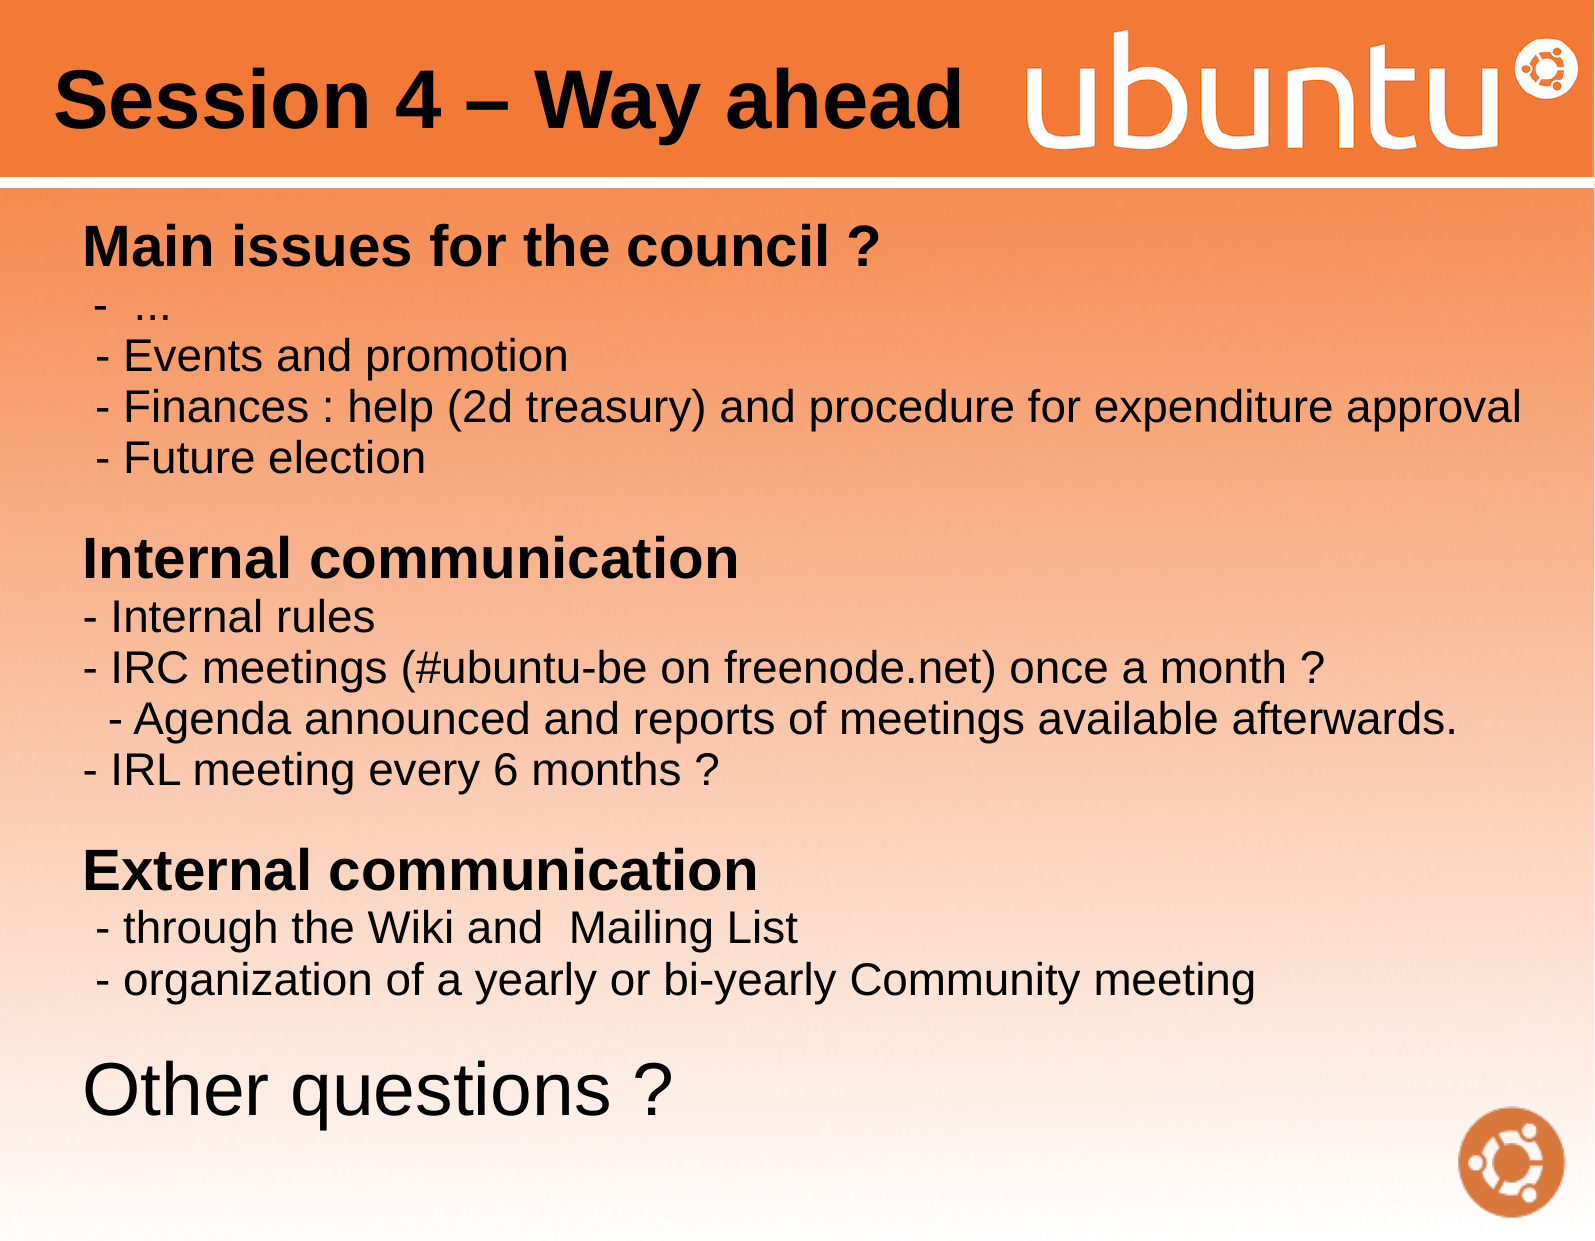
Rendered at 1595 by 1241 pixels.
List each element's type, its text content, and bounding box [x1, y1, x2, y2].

title Session 4 – Way ahead [11, 3, 1008, 196]
picture [0, 0, 1595, 1241]
text_box Main issues for the council ? - ... - Events and promotion - Finances : help (2d treasury) and procedure for expenditure approval - Future election Internal communication - Internal rules - IRC meetings (#ubuntu-be on freenode.net) once a month ? - Agenda announced and reports of meetings available afterwards. - IRL meeting every 6 months ? External communication - through the Wiki and Mailing List - organization of a yearly or bi-yearly Community meeting Other questions ? [67, 206, 1539, 1223]
